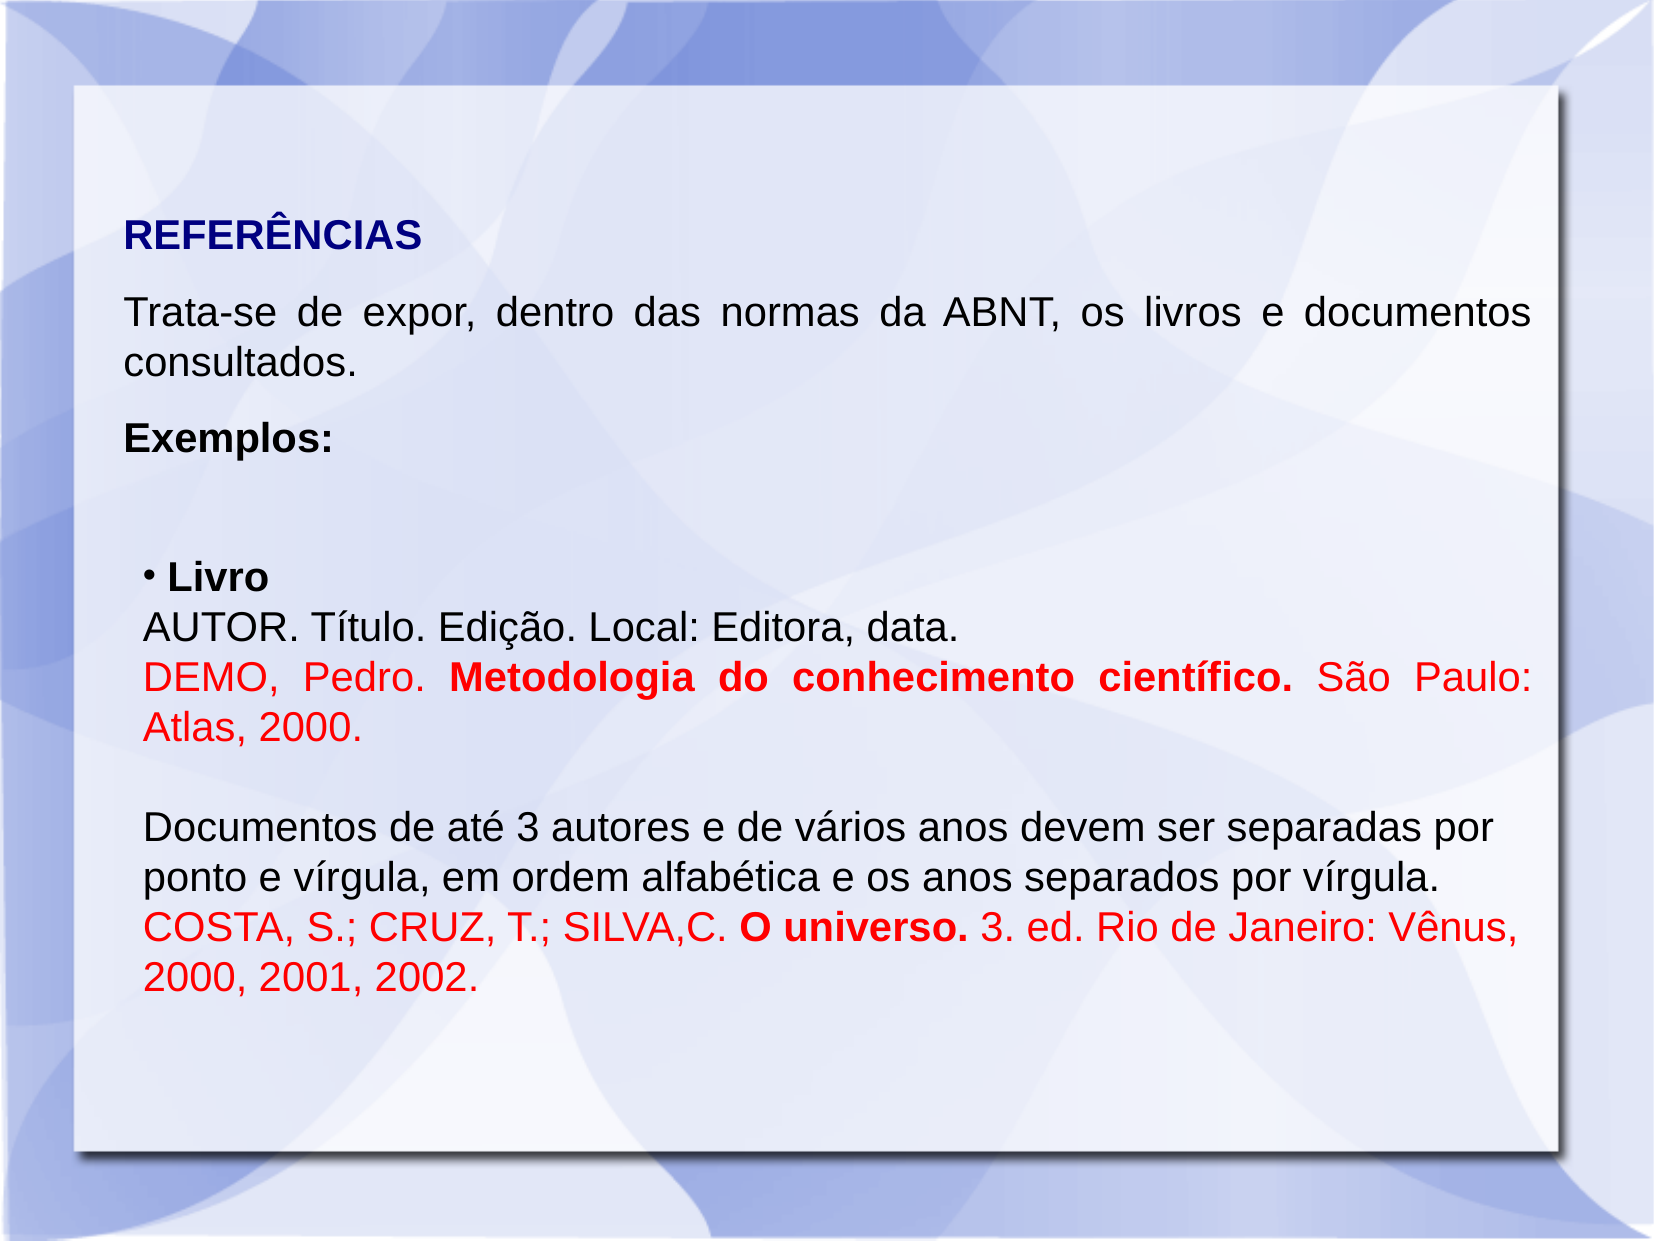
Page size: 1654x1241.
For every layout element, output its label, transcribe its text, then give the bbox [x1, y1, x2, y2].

text_box Livro AUTOR. Título. Edição. Local: Editora, data. DEMO, Pedro. Metodologia do conhecimento científico. São Paulo: Atlas, 2000. Documentos de até 3 autores e de vários anos devem ser separadas por ponto e vírgula, em ordem alfabética e os anos separados por vírgula. COSTA, S.; CRUZ, T.; SILVA,C. O universo. 3. ed. Rio de Janeiro: Vênus, 2000, 2001, 2002. [128, 541, 1548, 1008]
text_box REFERÊNCIAS Trata-se de expor, dentro das normas da ABNT, os livros e documentos consultados. Exemplos: [108, 200, 1548, 469]
picture [0, 0, 1654, 1241]
